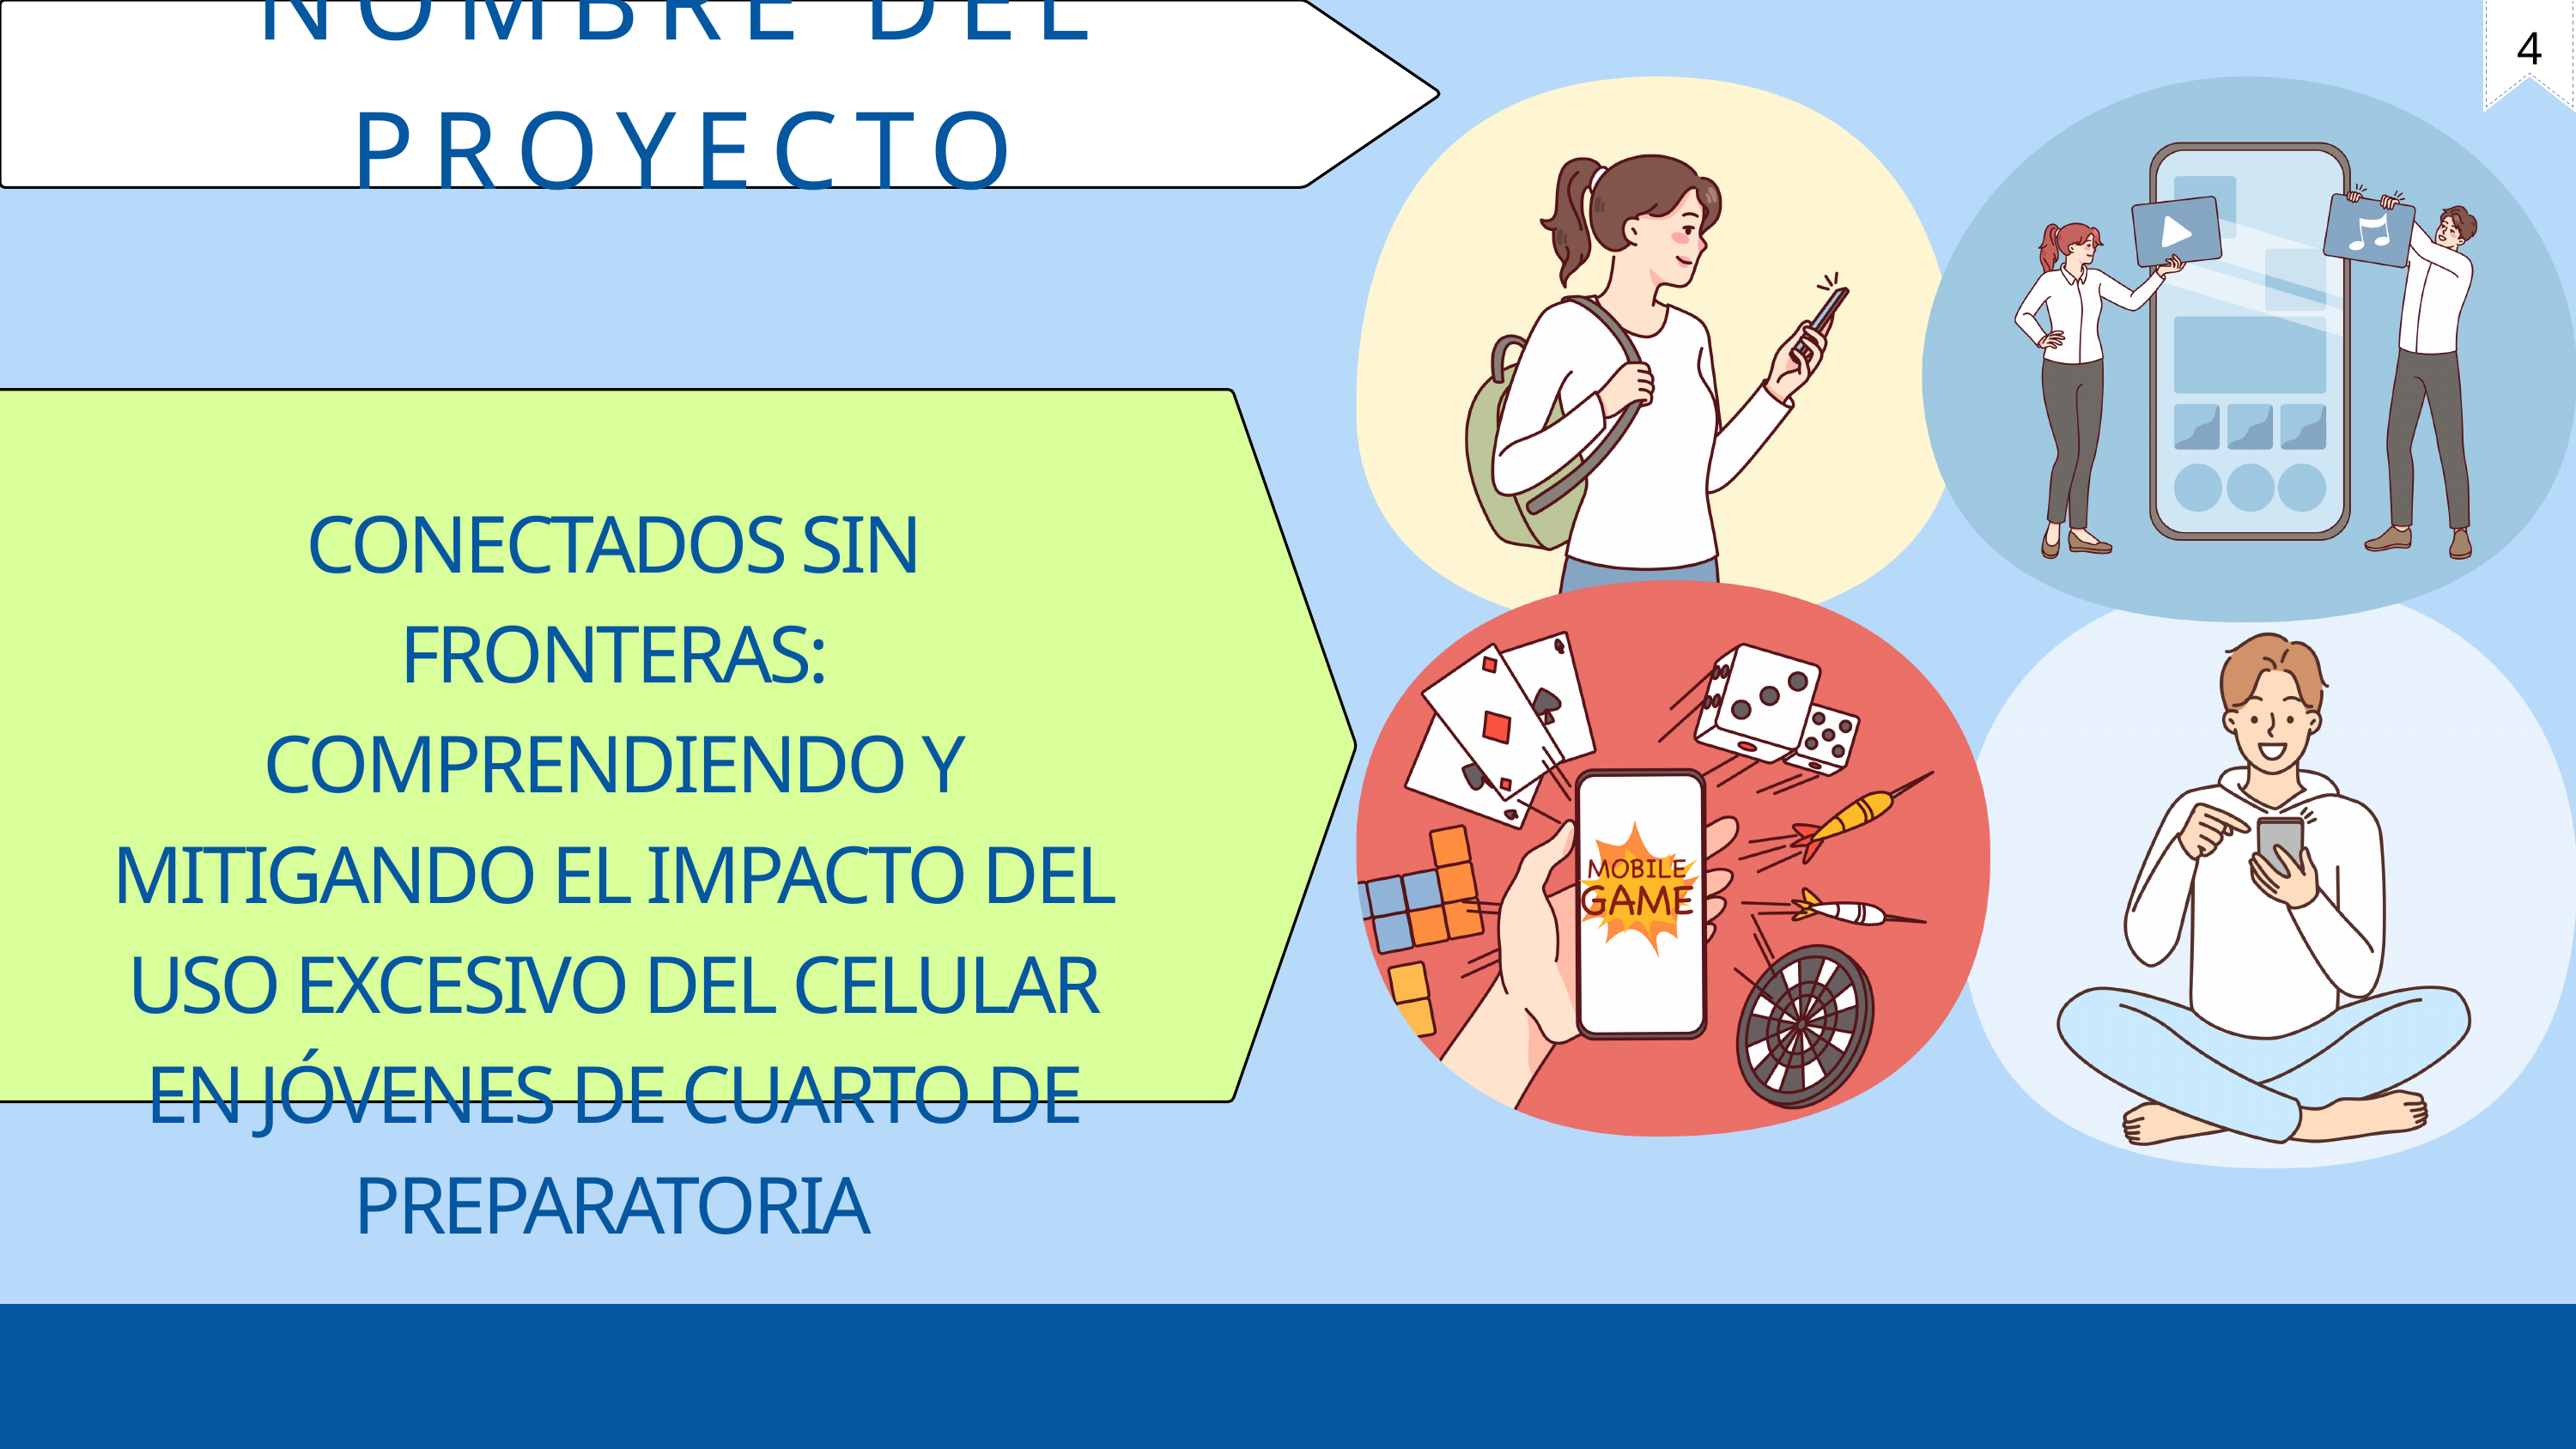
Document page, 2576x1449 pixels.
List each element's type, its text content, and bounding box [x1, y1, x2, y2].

text_box NOMBRE DEL PROYECTO [0, 0, 1365, 188]
text_box [0, 0, 2576, 1449]
text_box 4 [2488, 10, 2571, 71]
text_box CONECTADOS SIN FRONTERAS: COMPRENDIENDO Y MITIGANDO EL IMPACTO DEL USO EXCESIVO DEL CELULAR EN JÓVENES DE CUARTO DE PREPARATORIA [102, 478, 1124, 1026]
